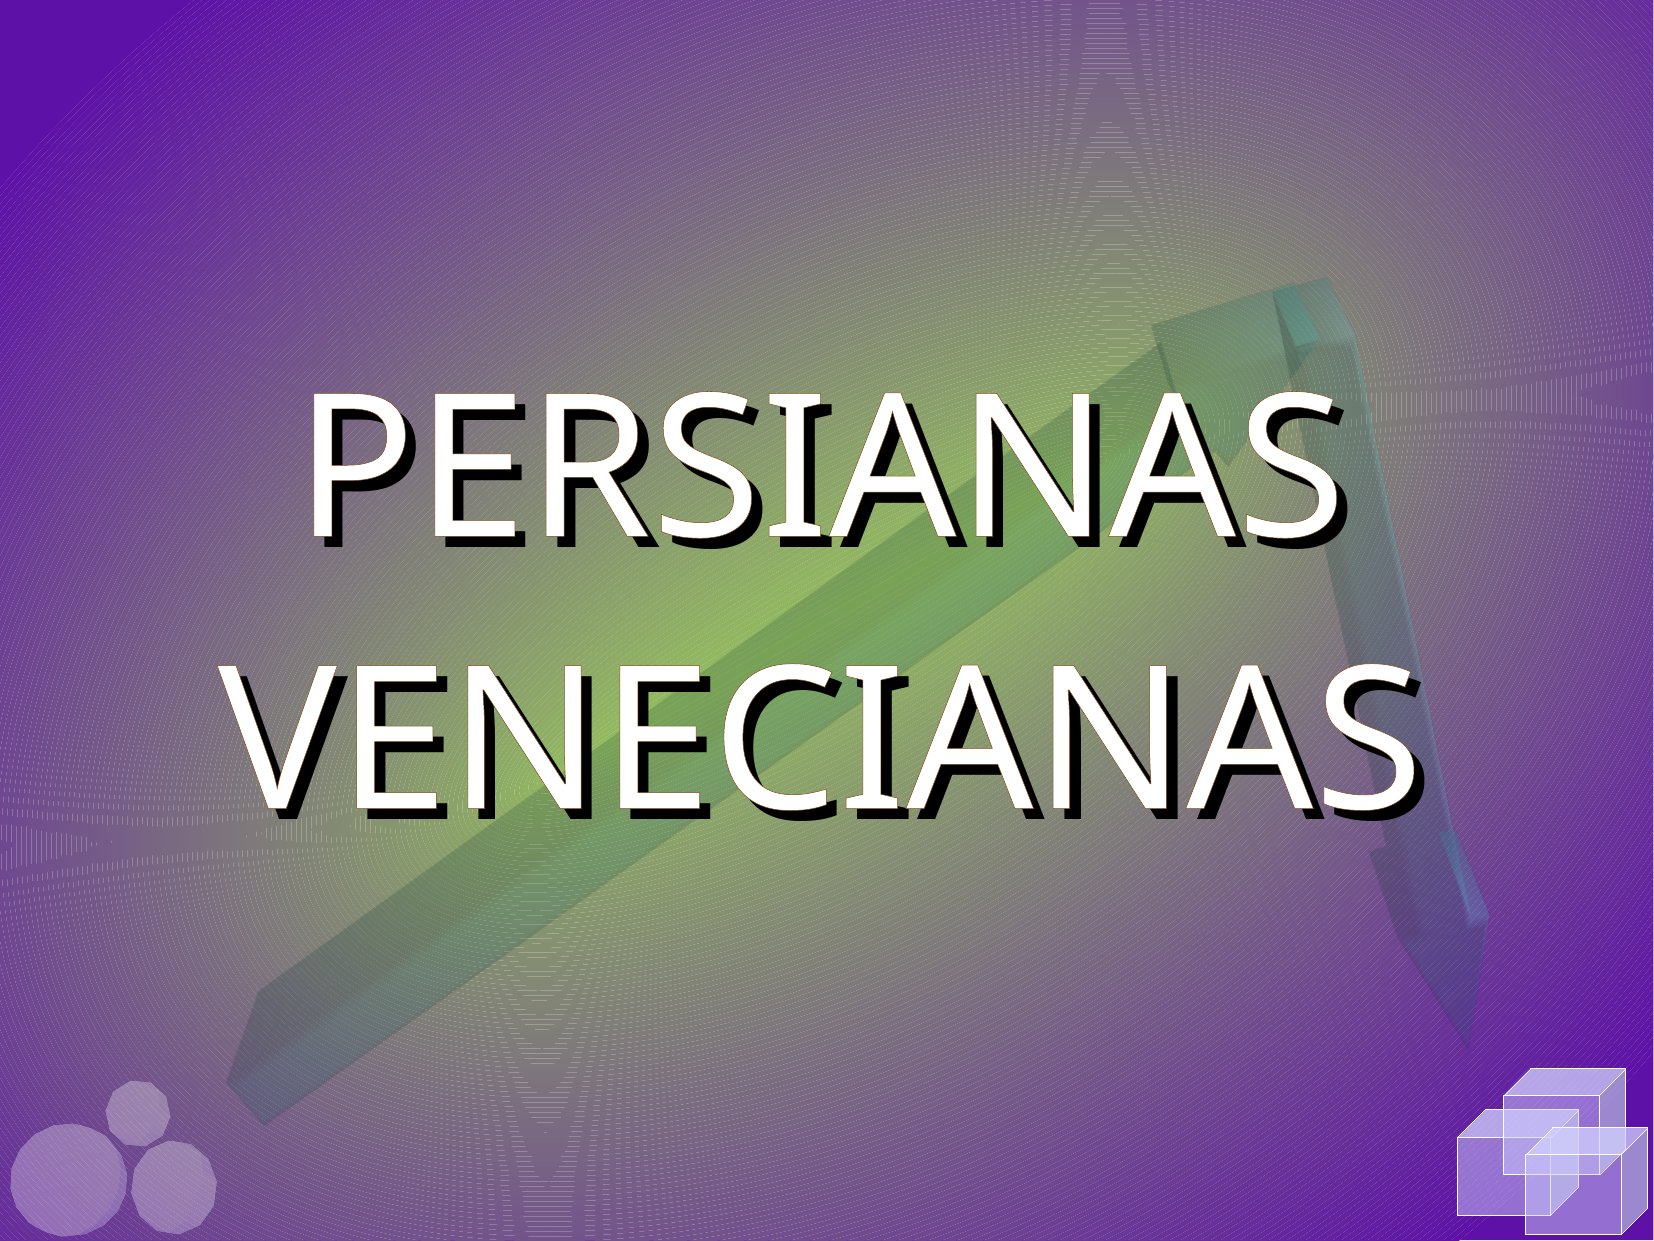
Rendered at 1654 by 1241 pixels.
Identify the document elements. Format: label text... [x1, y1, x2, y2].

text_box PERSIANAS VENECIANAS [59, 315, 1582, 894]
